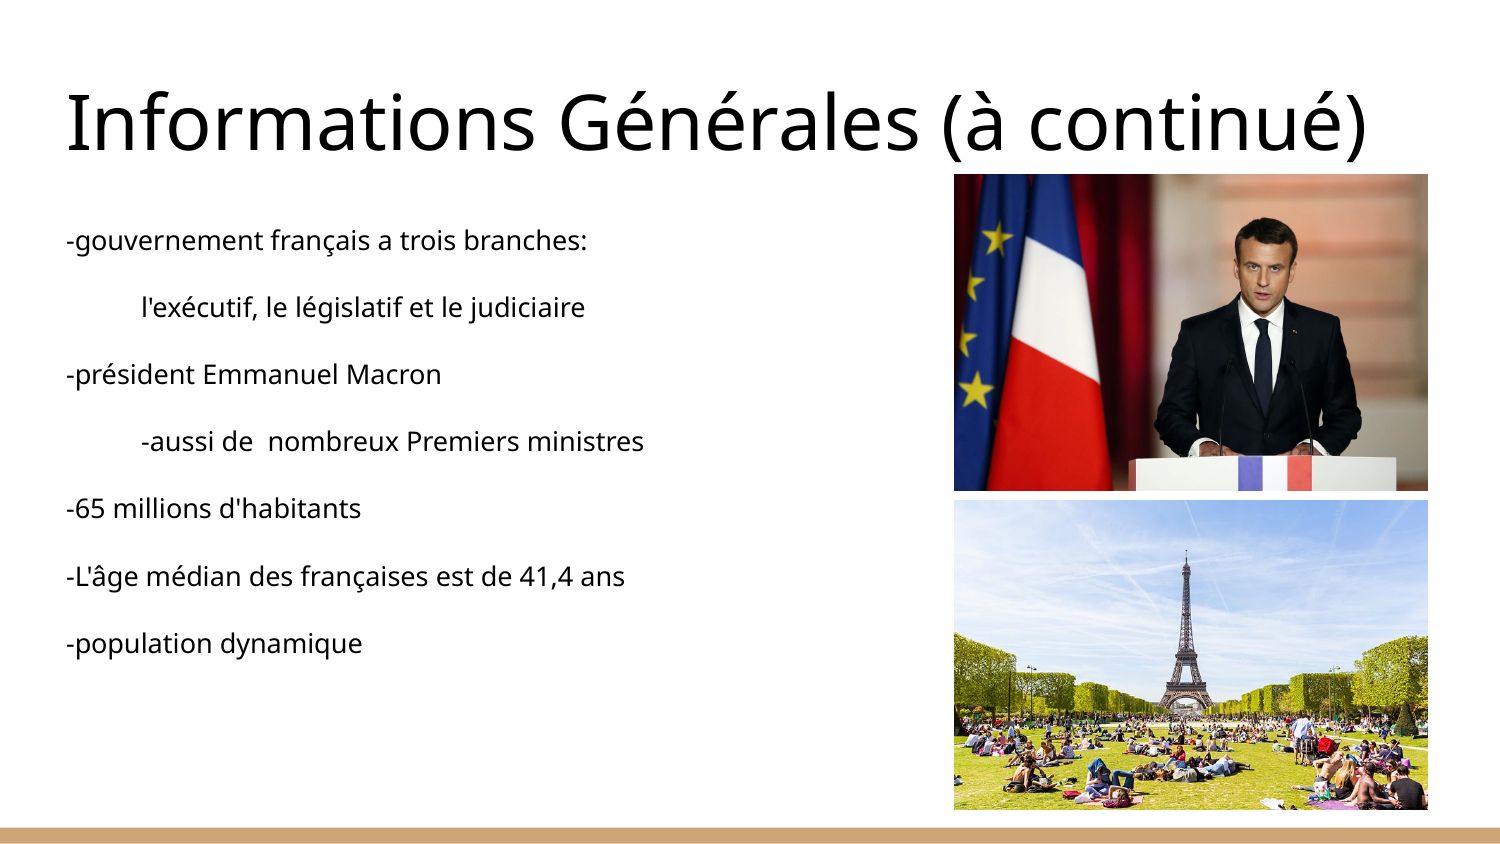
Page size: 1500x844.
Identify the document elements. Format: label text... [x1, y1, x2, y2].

picture [954, 500, 1428, 810]
title Informations Générales (à continué) [51, 51, 1449, 189]
list -gouvernement français a trois branches: l'exécutif, le législatif et le judiciaire -président Emmanuel Macron -aussi de nombreux Premiers ministres -65 millions d'habitants -L'âge médian des françaises est de 41,4 ans -population dynamique [51, 200, 1449, 752]
picture [954, 174, 1428, 491]
